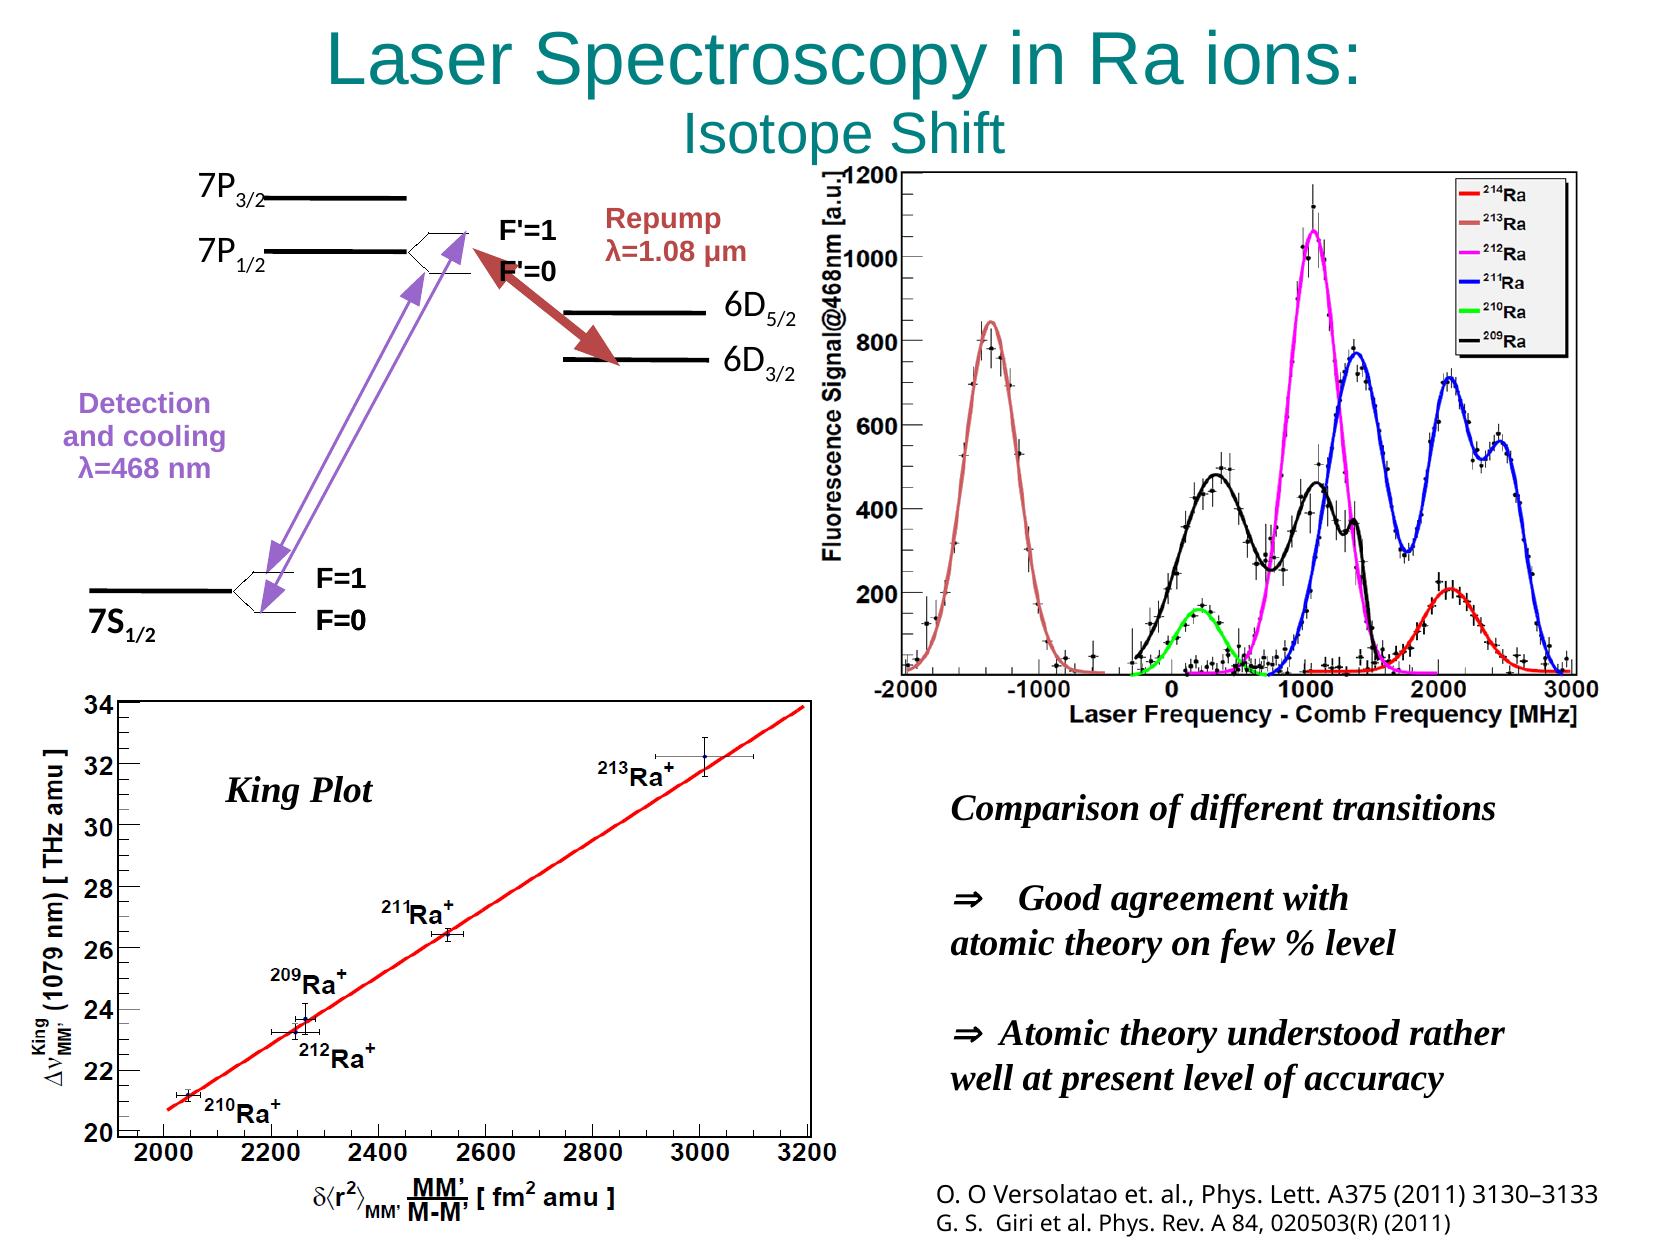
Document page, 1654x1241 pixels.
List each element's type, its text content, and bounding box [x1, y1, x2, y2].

text_box 7P3/2 [182, 151, 281, 220]
text_box Comparison of different transitions  Good agreement with atomic theory on few % level  Atomic theory understood rather well at present level of accuracy [935, 767, 1531, 1151]
text_box F=1 [301, 555, 390, 596]
text_box Detection and cooling λ=468 nm [41, 379, 249, 513]
title Laser Spectroscopy in Ra ions: Isotope Shift [100, 17, 1589, 166]
text_box 6D3/2 [708, 338, 824, 394]
text_box F'=1 [484, 206, 573, 256]
text_box 7S1/2 [73, 587, 176, 655]
text_box O. O Versolatao et. al., Phys. Lett. A375 (2011) 3130–3133 G. S. Giri et al. Phys. Rev. A 84, 020503(R) (2011) [920, 1163, 1614, 1241]
text_box F'=0 [484, 256, 573, 297]
text_box 7P1/2 [182, 220, 281, 285]
text_box F=0 [301, 596, 390, 645]
text_box King Plot [210, 750, 388, 818]
text_box Repump λ=1.08 μm [590, 194, 858, 338]
picture [26, 141, 1642, 1223]
